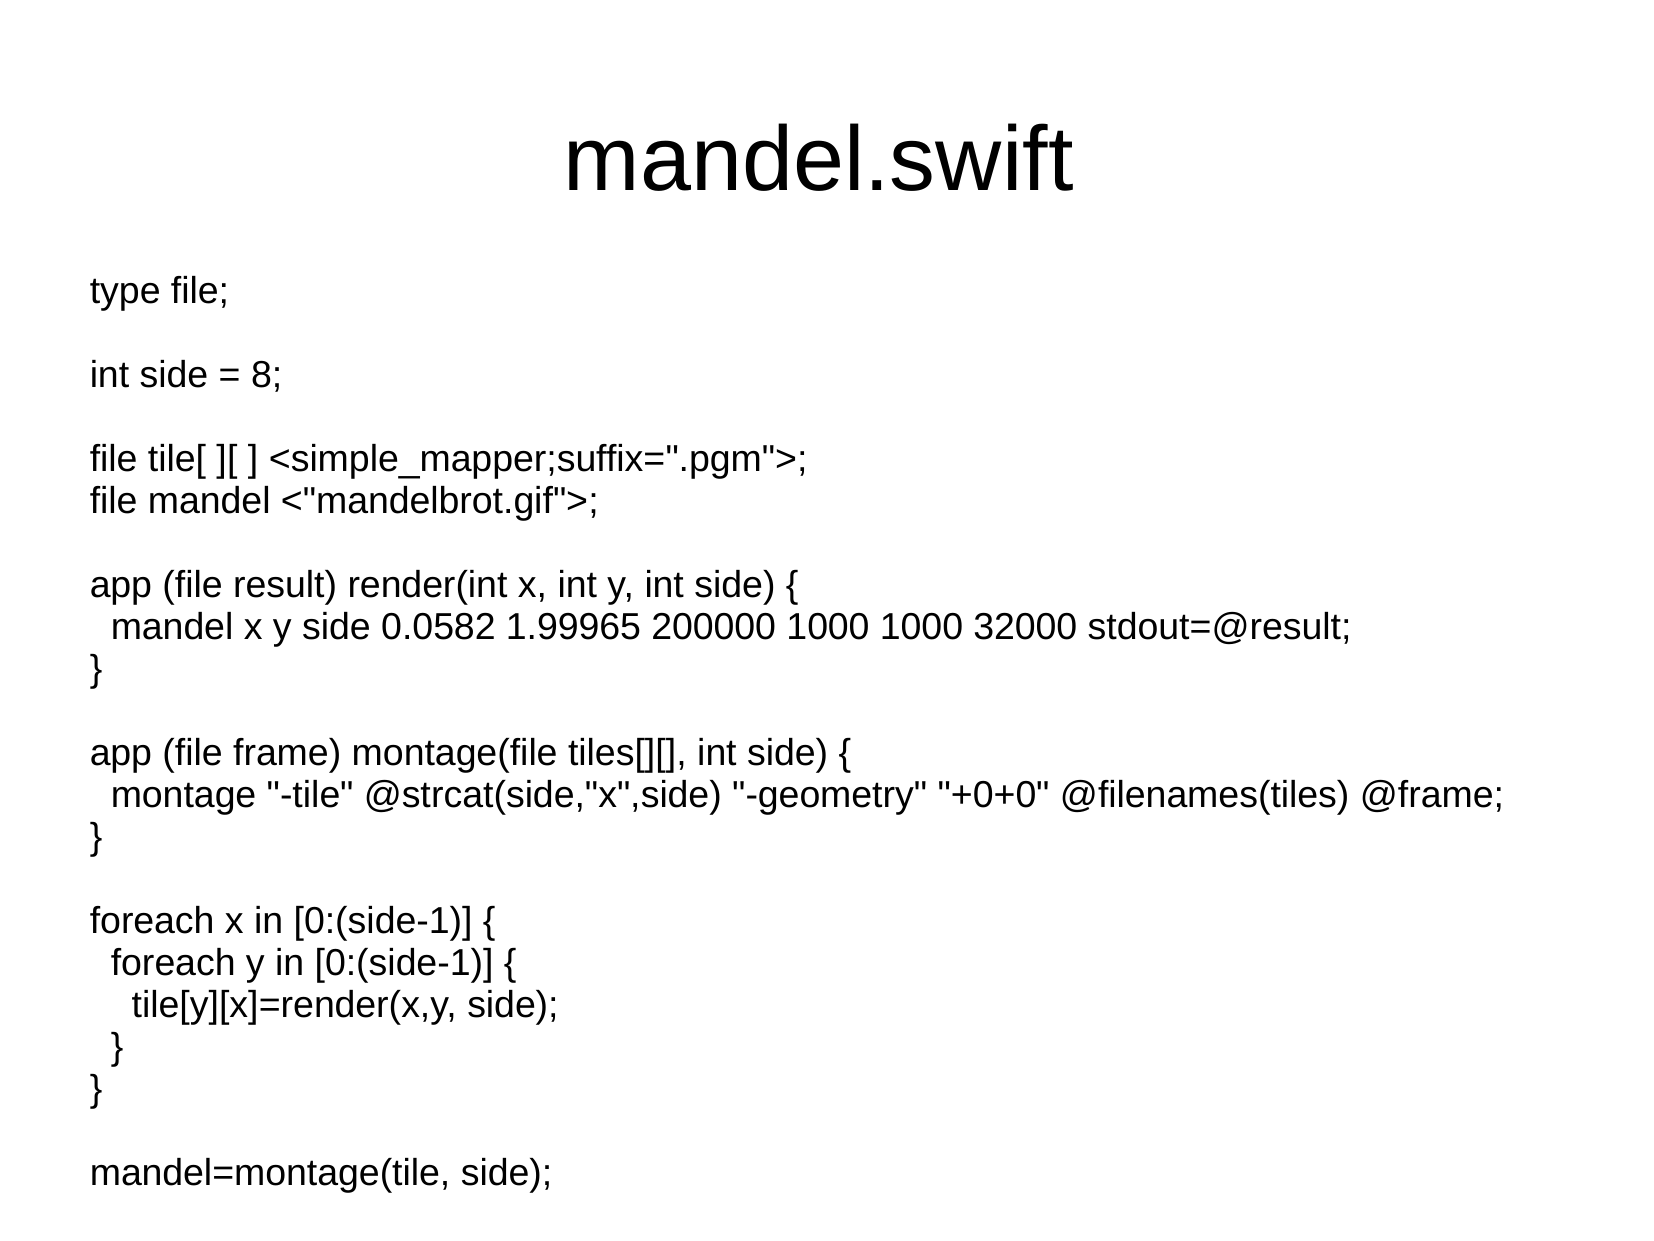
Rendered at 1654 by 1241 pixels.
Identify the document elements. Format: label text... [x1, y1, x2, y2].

text_box type file; int side = 8; file tile[ ][ ] <simple_mapper;suffix=".pgm">; file mandel <"mandelbrot.gif">; app (file result) render(int x, int y, int side) { mandel x y side 0.0582 1.99965 200000 1000 1000 32000 stdout=@result; } app (file frame) montage(file tiles[][], int side) { montage "-tile" @strcat(side,"x",side) "-geometry" "+0+0" @filenames(tiles) @frame; } foreach x in [0:(side-1)] { foreach y in [0:(side-1)] { tile[y][x]=render(x,y, side); } } mandel=montage(tile, side); [75, 262, 1613, 1241]
title mandel.swift [75, 55, 1564, 262]
